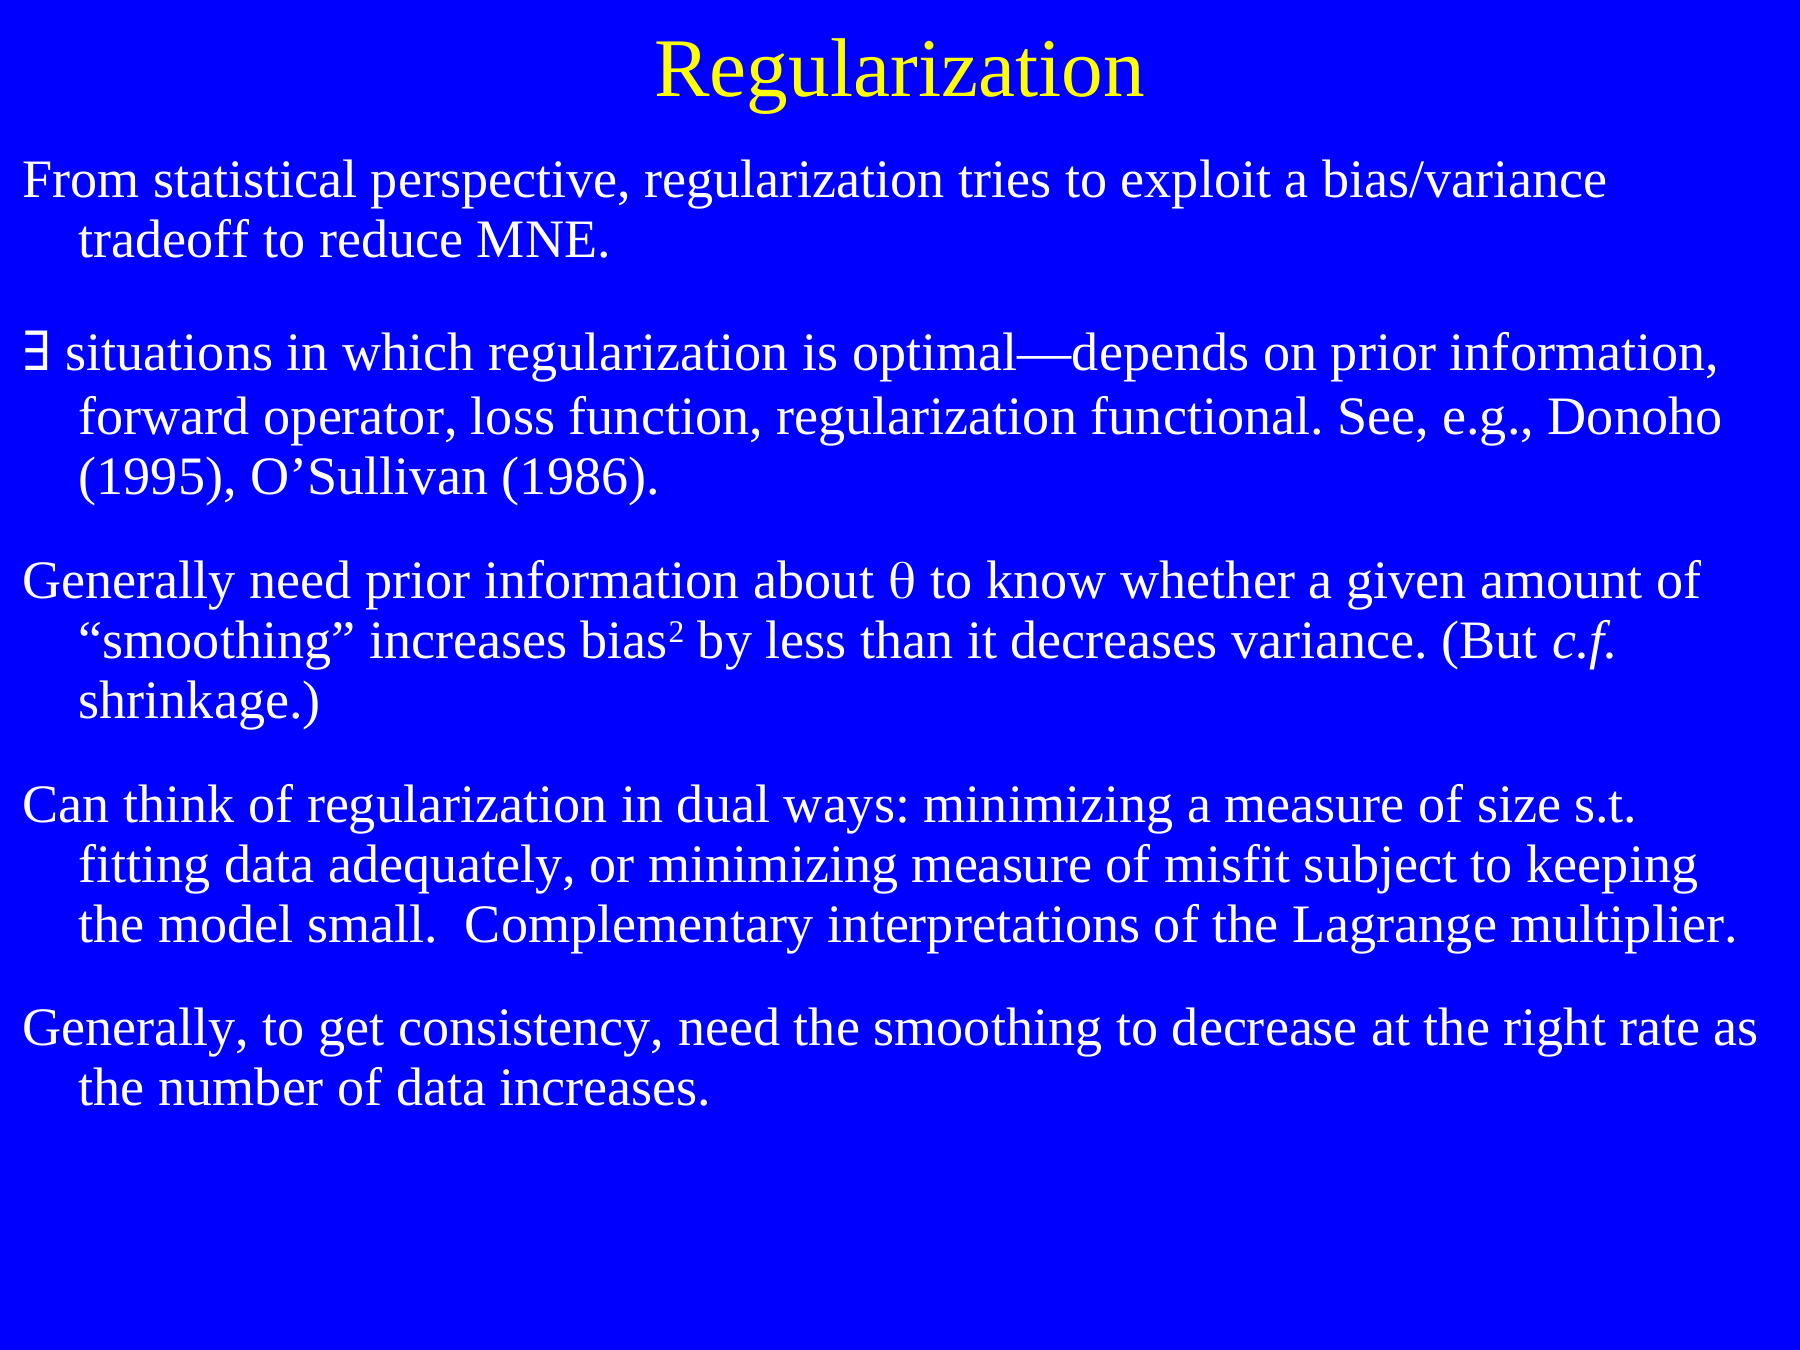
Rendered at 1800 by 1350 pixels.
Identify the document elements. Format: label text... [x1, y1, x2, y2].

list From statistical perspective, regularization tries to exploit a bias/variance tradeoff to reduce MNE. ∃ situations in which regularization is optimal—depends on prior information, forward operator, loss function, regularization functional. See, e.g., Donoho (1995), O’Sullivan (1986). Generally need prior information about  to know whether a given amount of “smoothing” increases bias2 by less than it decreases variance. (But c.f. shrinkage.) Can think of regularization in dual ways: minimizing a measure of size s.t. fitting data adequately, or minimizing measure of misfit subject to keeping the model small. Complementary interpretations of the Lagrange multiplier. Generally, to get consistency, need the smoothing to decrease at the right rate as the number of data increases. [0, 137, 1800, 1350]
title Regularization [0, 0, 1800, 137]
